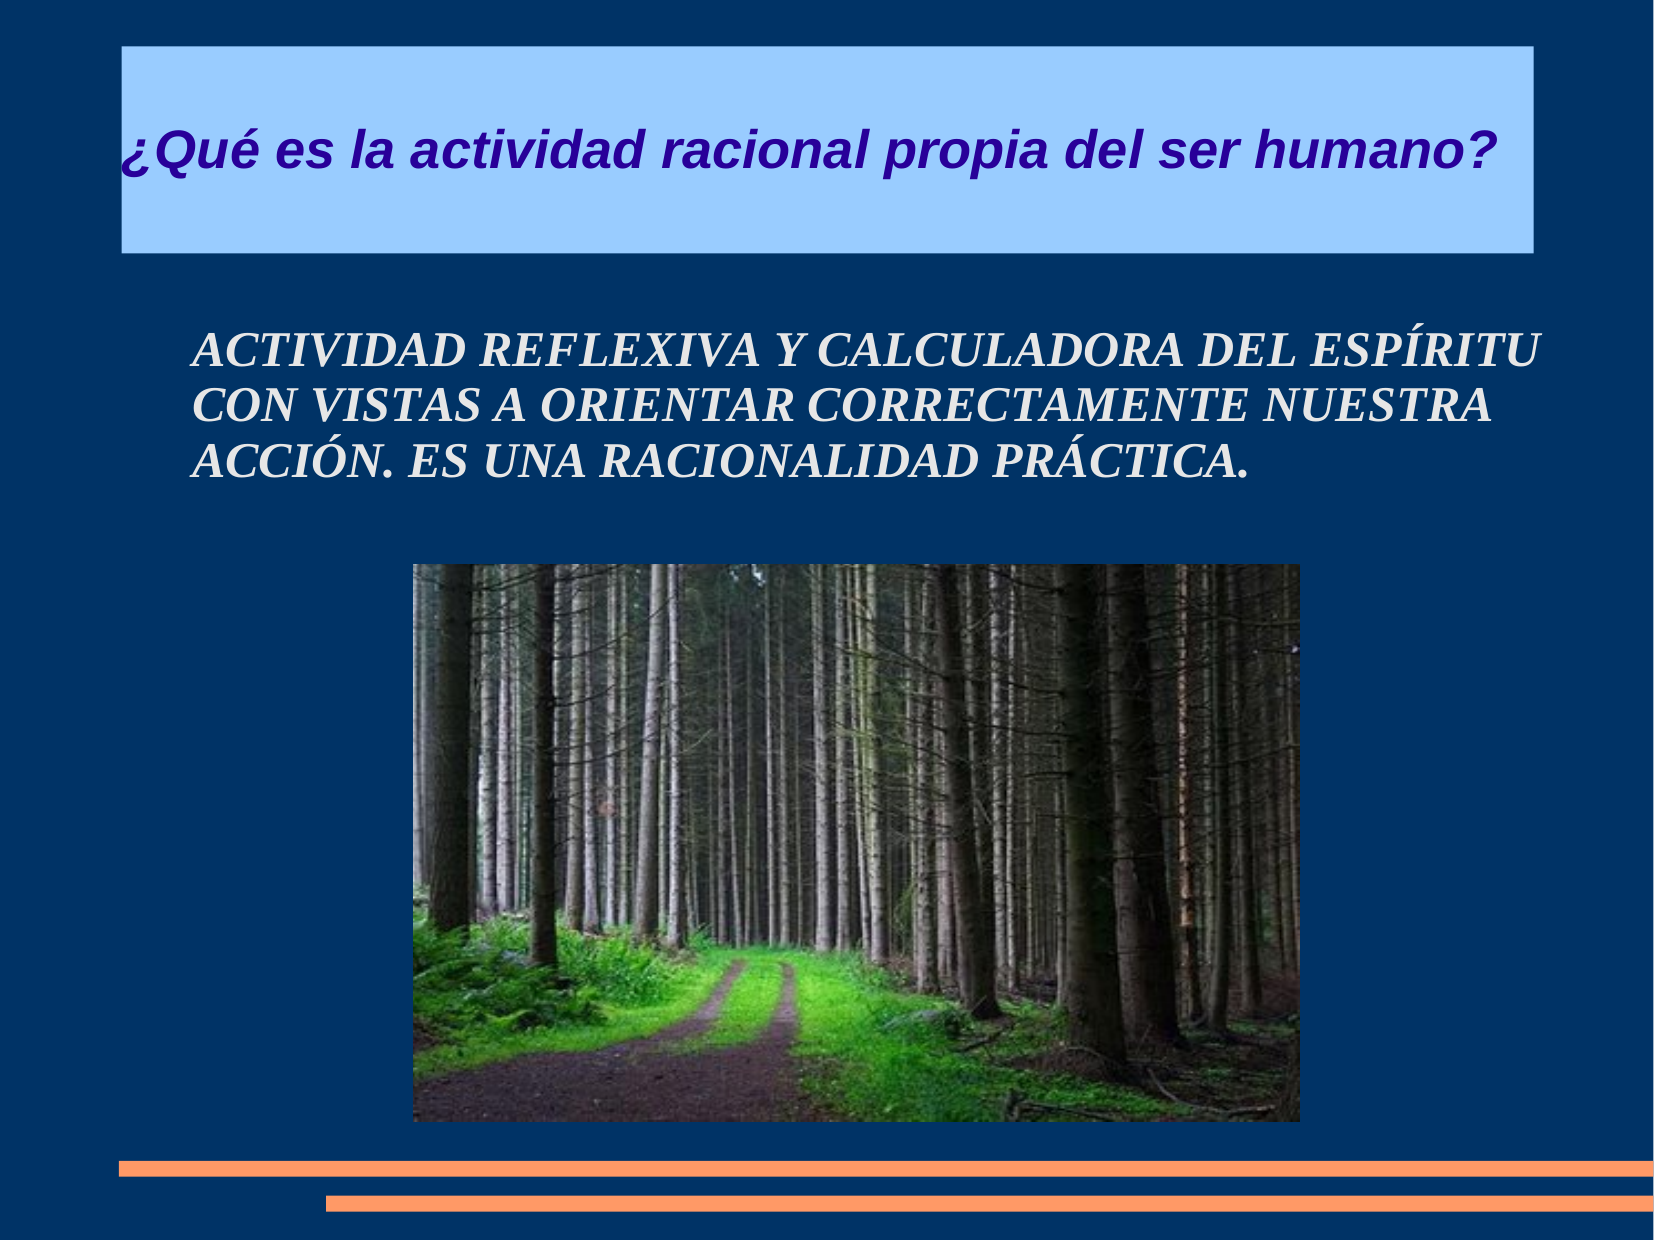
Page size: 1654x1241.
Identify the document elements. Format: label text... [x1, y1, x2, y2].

list ACTIVIDAD REFLEXIVA Y CALCULADORA DEL ESPÍRITU CON VISTAS A ORIENTAR CORRECTAMENTE NUESTRA ACCIÓN. ES UNA RACIONALIDAD PRÁCTICA. [121, 322, 1561, 1132]
title ¿Qué es la actividad racional propia del ser humano? [121, 46, 1534, 254]
picture [413, 564, 1300, 1123]
